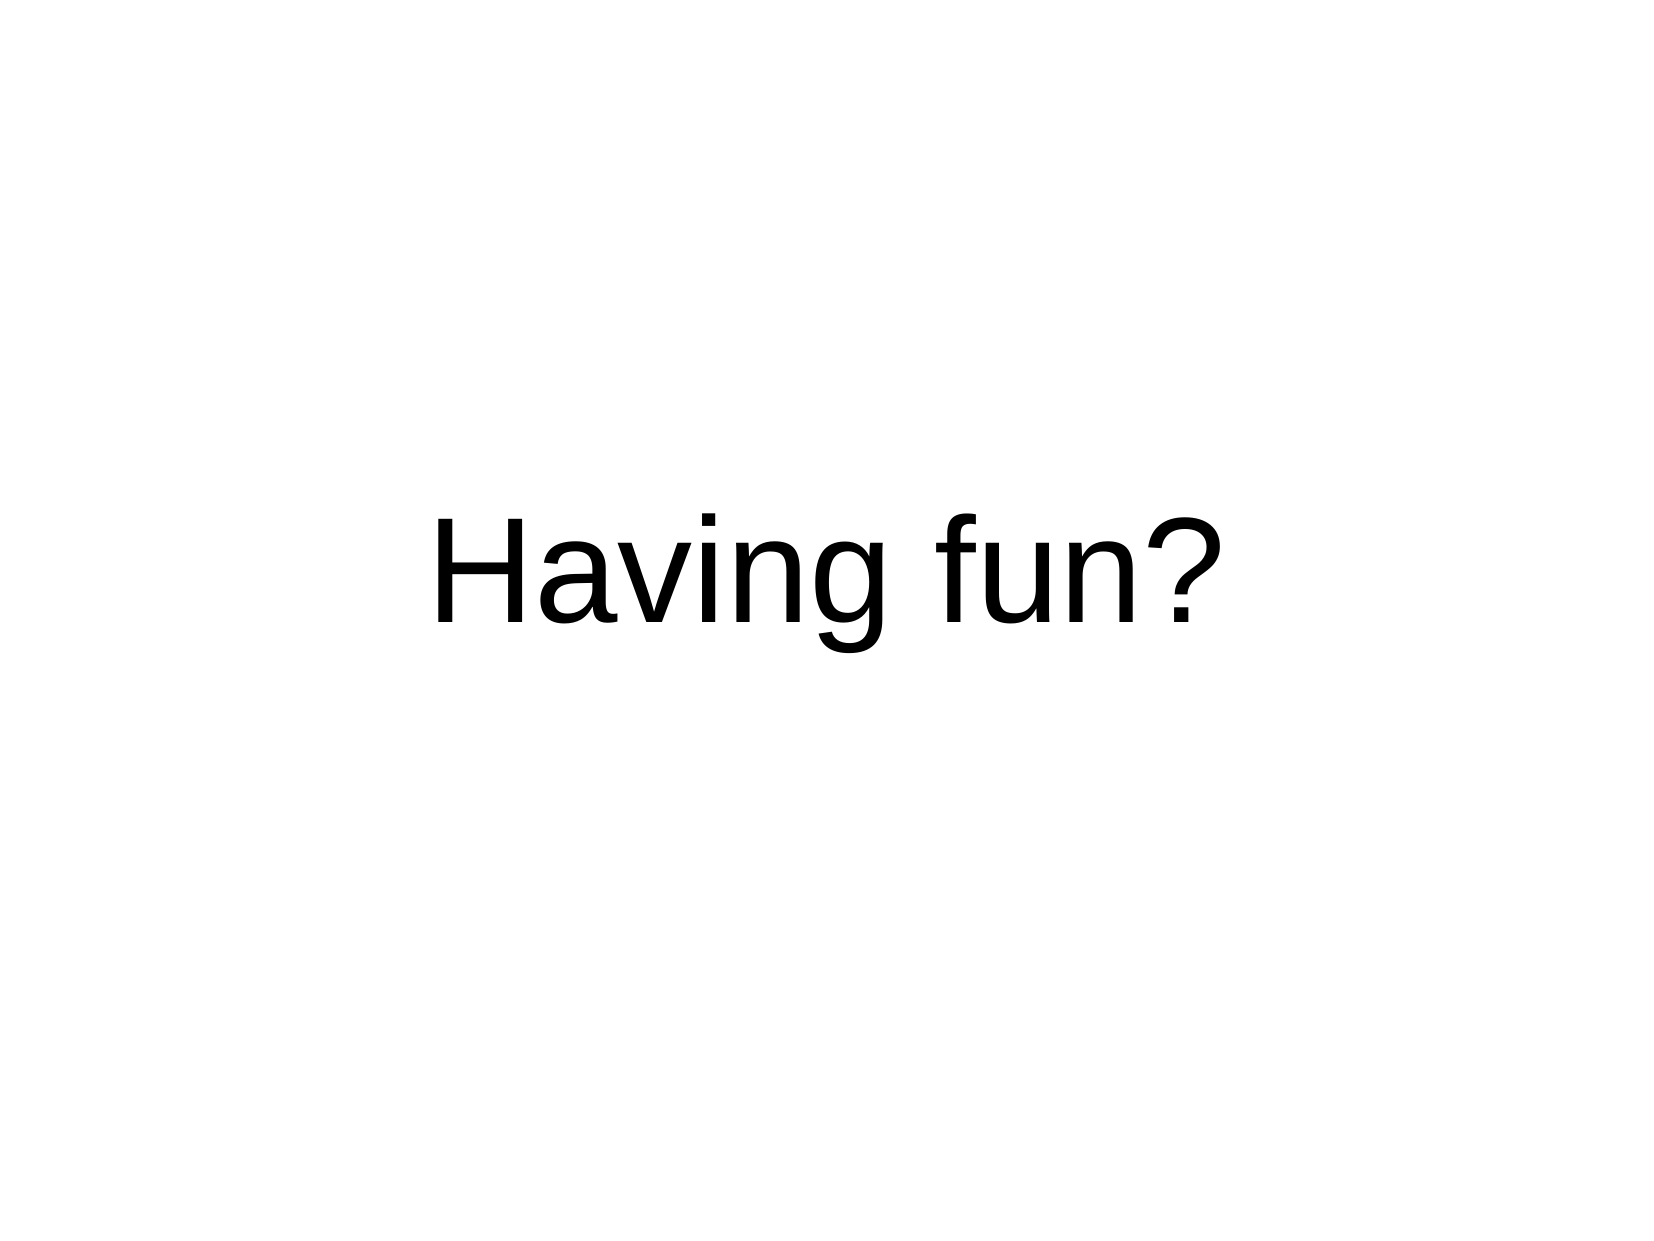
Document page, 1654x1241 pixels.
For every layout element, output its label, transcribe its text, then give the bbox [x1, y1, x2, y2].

title Having fun? [82, 49, 1571, 1093]
